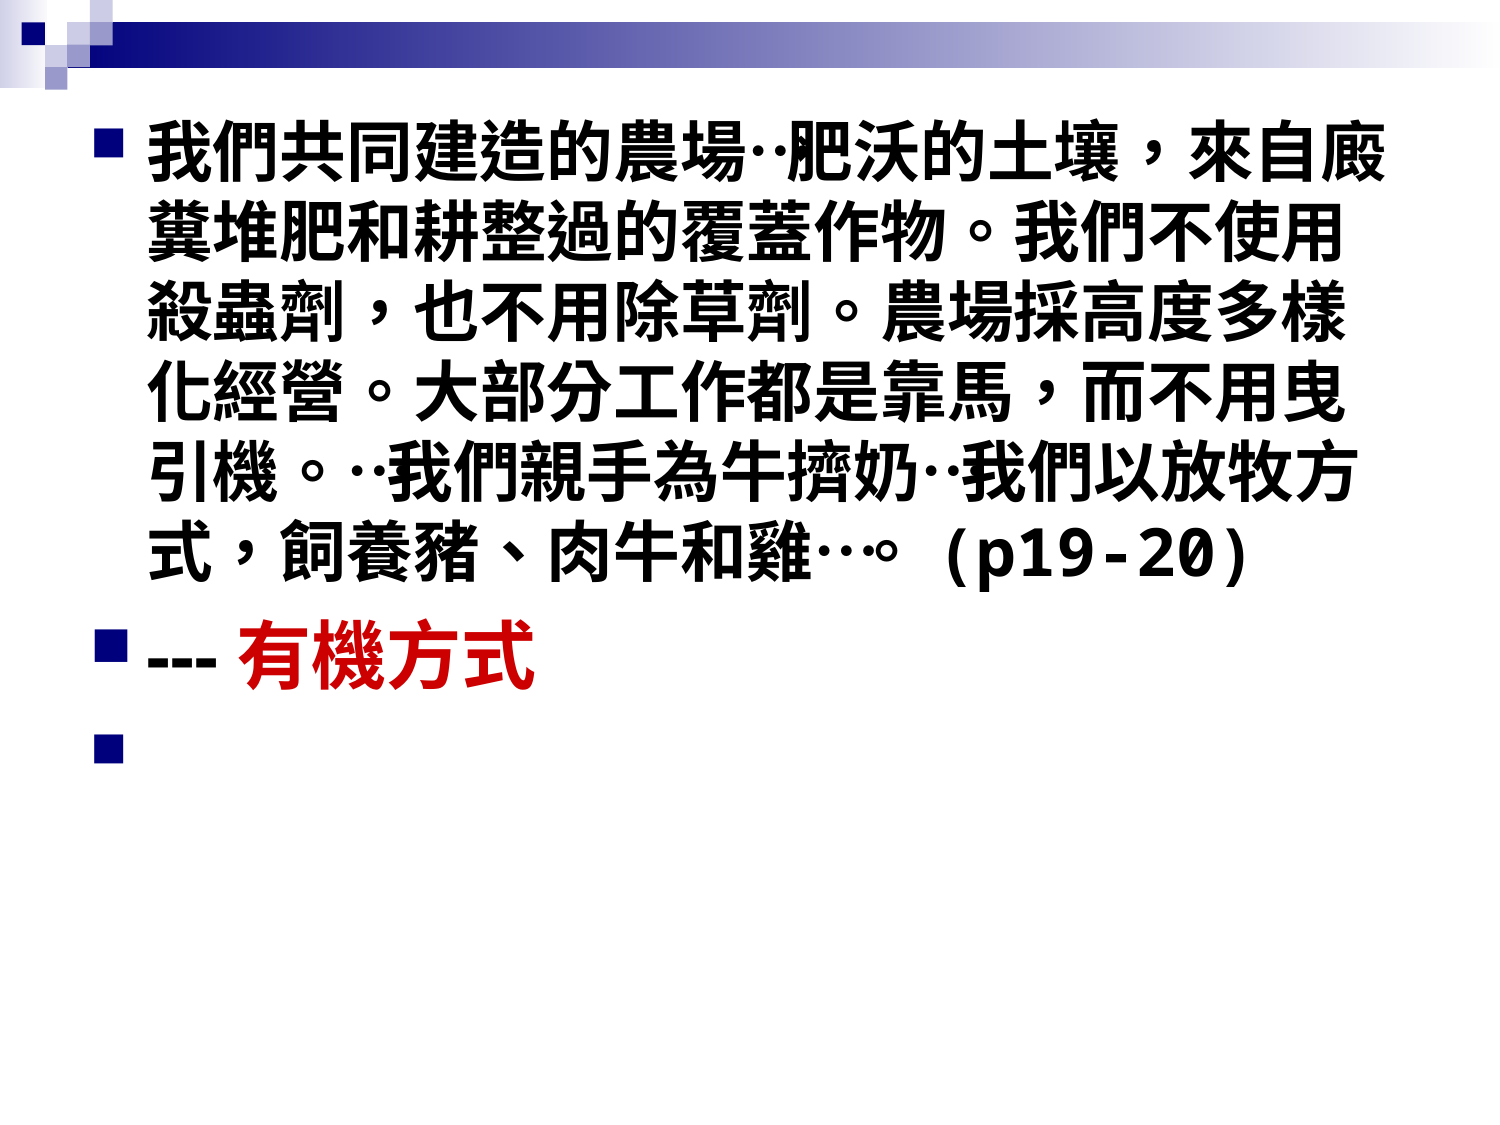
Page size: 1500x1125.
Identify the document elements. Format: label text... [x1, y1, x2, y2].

list 我們共同建造的農場…肥沃的土壤，來自廄糞堆肥和耕整過的覆蓋作物。我們不使用殺蟲劑，也不用除草劑。農場採高度多樣化經營。大部分工作都是靠馬，而不用曳引機。…我們親手為牛擠奶…我們以放牧方式，飼養豬、肉牛和雞…。(p19-20) ---有機方式 [75, 101, 1426, 1035]
